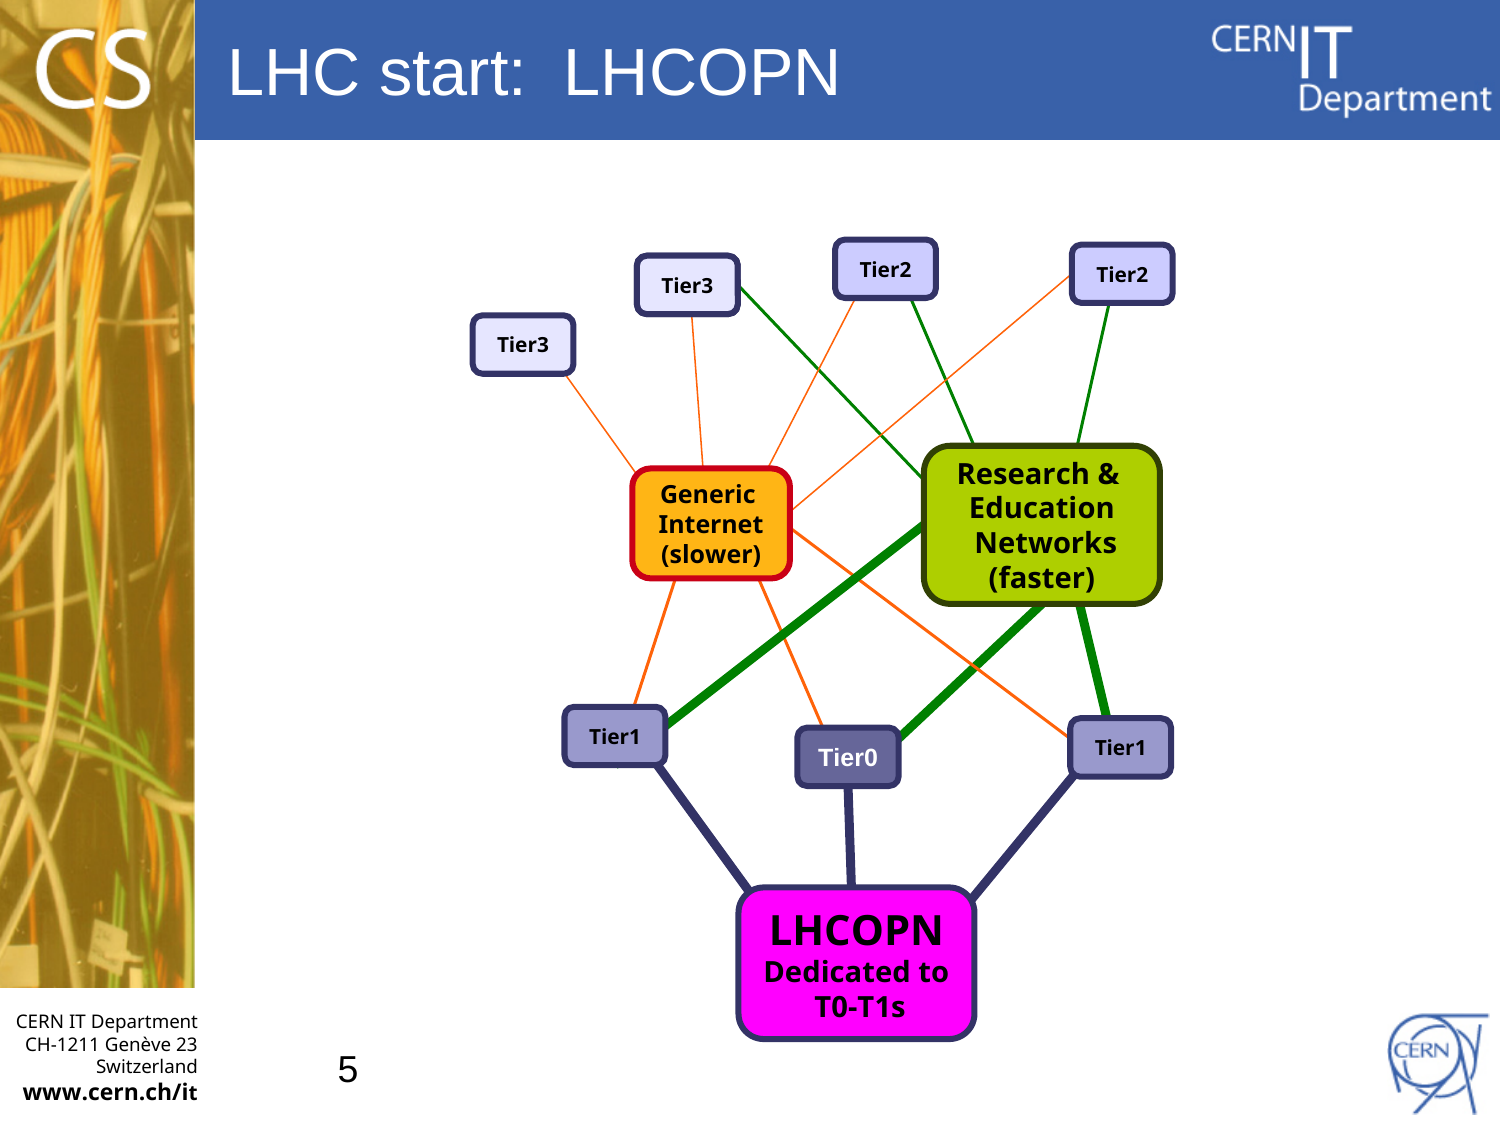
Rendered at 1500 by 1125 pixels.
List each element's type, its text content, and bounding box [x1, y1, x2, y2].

text_box LHC start: LHCOPN [212, 0, 1126, 157]
text_box Tier2 [835, 239, 936, 298]
text_box Tier3 [636, 255, 738, 315]
text_box Tier1 [1070, 718, 1172, 777]
text_box LHCOPN Dedicated to T0-T1s [738, 887, 975, 1040]
picture [0, 0, 212, 988]
text_box Tier0 [797, 727, 899, 787]
picture [1126, 0, 1500, 140]
picture [1387, 1012, 1490, 1115]
text_box Research & Education Networks (faster) [923, 445, 1160, 604]
text_box Tier3 [472, 315, 574, 374]
text_box Tier1 [564, 706, 666, 766]
text_box Generic Internet (slower) [632, 468, 790, 579]
text_box Tier2 [1071, 244, 1173, 303]
